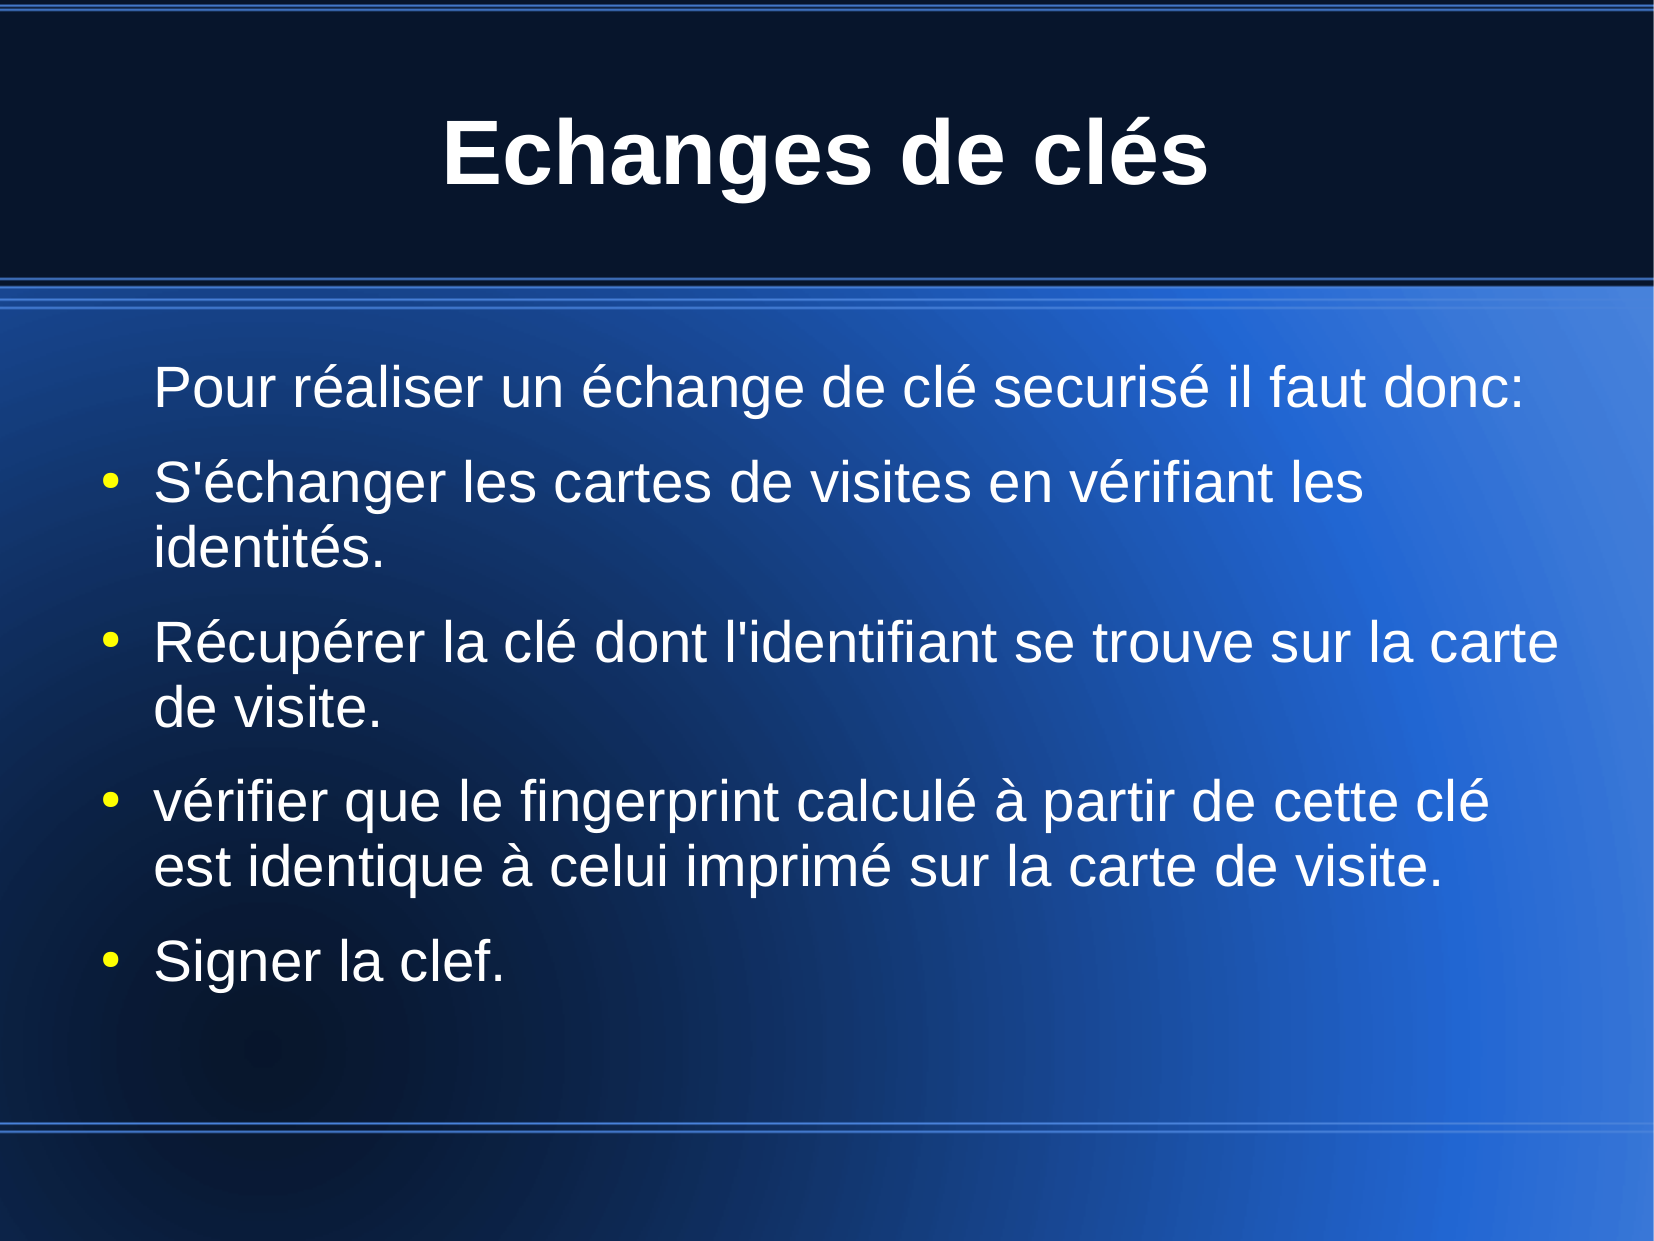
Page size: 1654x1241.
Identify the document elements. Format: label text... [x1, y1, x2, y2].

title Echanges de clés [82, 49, 1571, 257]
picture [0, 0, 1654, 1241]
list Pour réaliser un échange de clé securisé il faut donc: S'échanger les cartes de visites en vérifiant les identités. Récupérer la clé dont l'identifiant se trouve sur la carte de visite. vérifier que le fingerprint calculé à partir de cette clé est identique à celui imprimé sur la carte de visite. Signer la clef. [82, 355, 1571, 1075]
